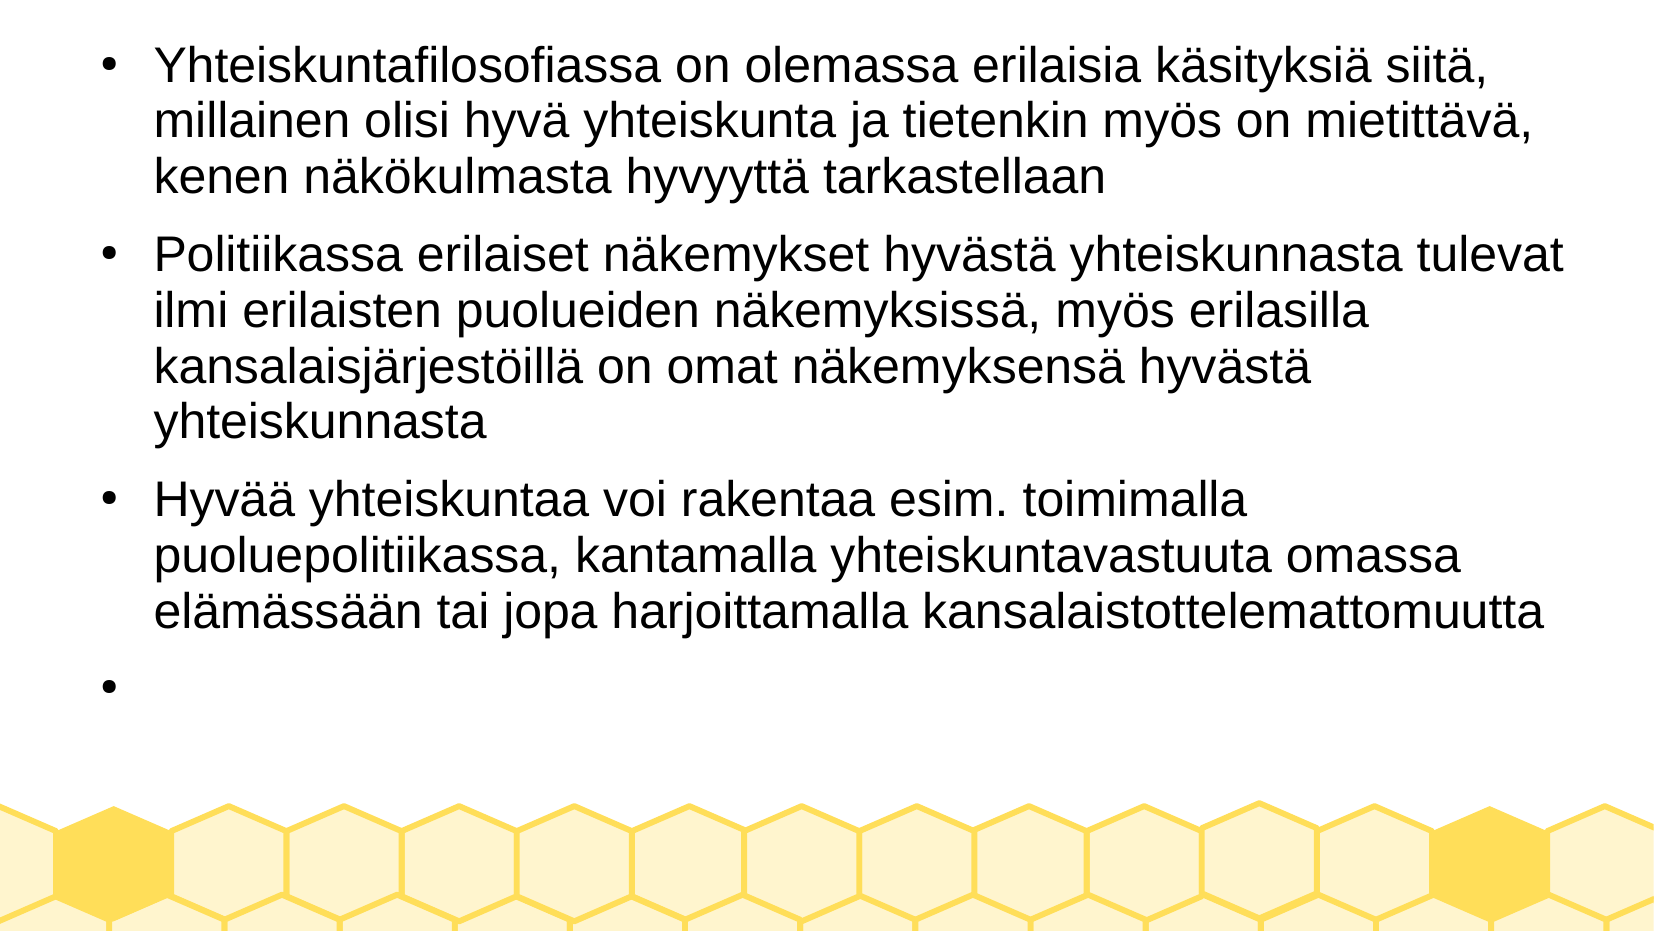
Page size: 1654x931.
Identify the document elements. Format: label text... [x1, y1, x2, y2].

list Yhteiskuntafilosofiassa on olemassa erilaisia käsityksiä siitä, millainen olisi hyvä yhteiskunta ja tietenkin myös on mietittävä, kenen näkökulmasta hyvyyttä tarkastellaan Politiikassa erilaiset näkemykset hyvästä yhteiskunnasta tulevat ilmi erilaisten puolueiden näkemyksissä, myös erilasilla kansalaisjärjestöillä on omat näkemyksensä hyvästä yhteiskunnasta Hyvää yhteiskuntaa voi rakentaa esim. toimimalla puoluepolitiikassa, kantamalla yhteiskuntavastuuta omassa elämässään tai jopa harjoittamalla kansalaistottelemattomuutta [82, 37, 1571, 758]
